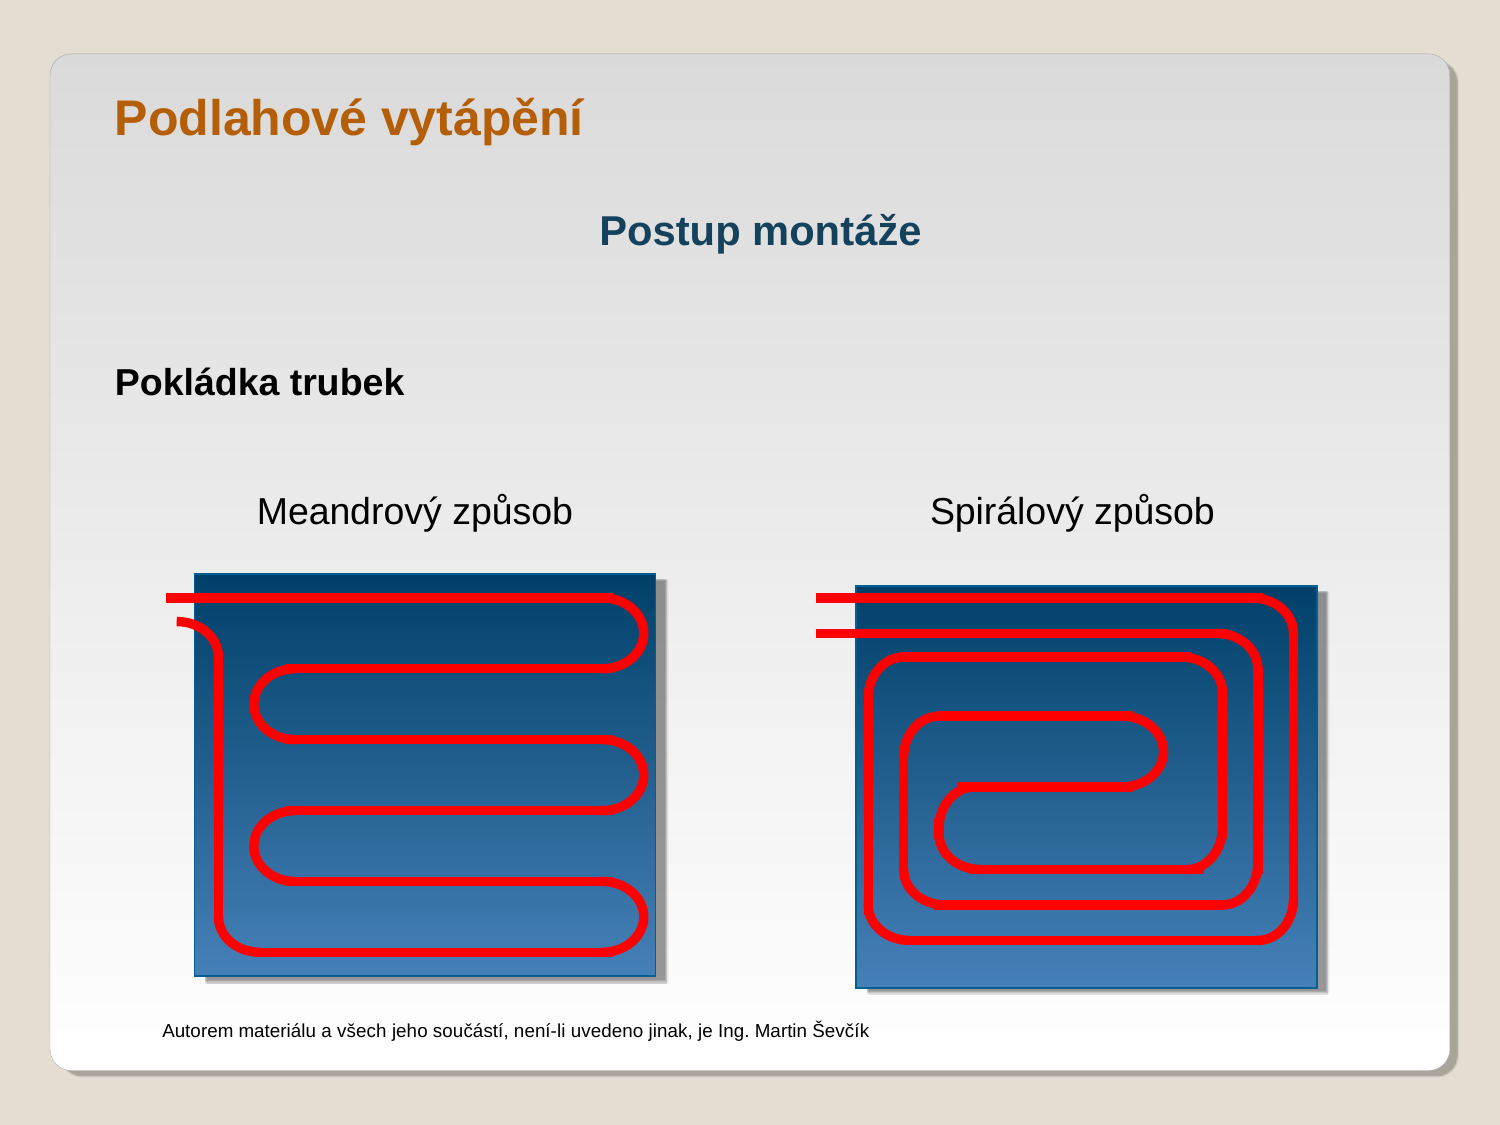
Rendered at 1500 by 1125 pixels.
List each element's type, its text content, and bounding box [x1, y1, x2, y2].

text_box Postup montáže [584, 196, 1069, 262]
text_box [194, 603, 639, 948]
text_box Podlahové vytápění [100, 78, 904, 154]
text_box Pokládka trubek [100, 349, 1341, 411]
text_box [856, 603, 1289, 936]
text_box Autorem materiálu a všech jeho součástí, není-li uvedeno jinak, je Ing. Martin Ševčík [147, 1011, 1365, 1050]
text_box Spirálový způsob [915, 479, 1329, 541]
text_box [856, 586, 1317, 988]
text_box Meandrový způsob [242, 479, 656, 541]
text_box [194, 574, 656, 977]
